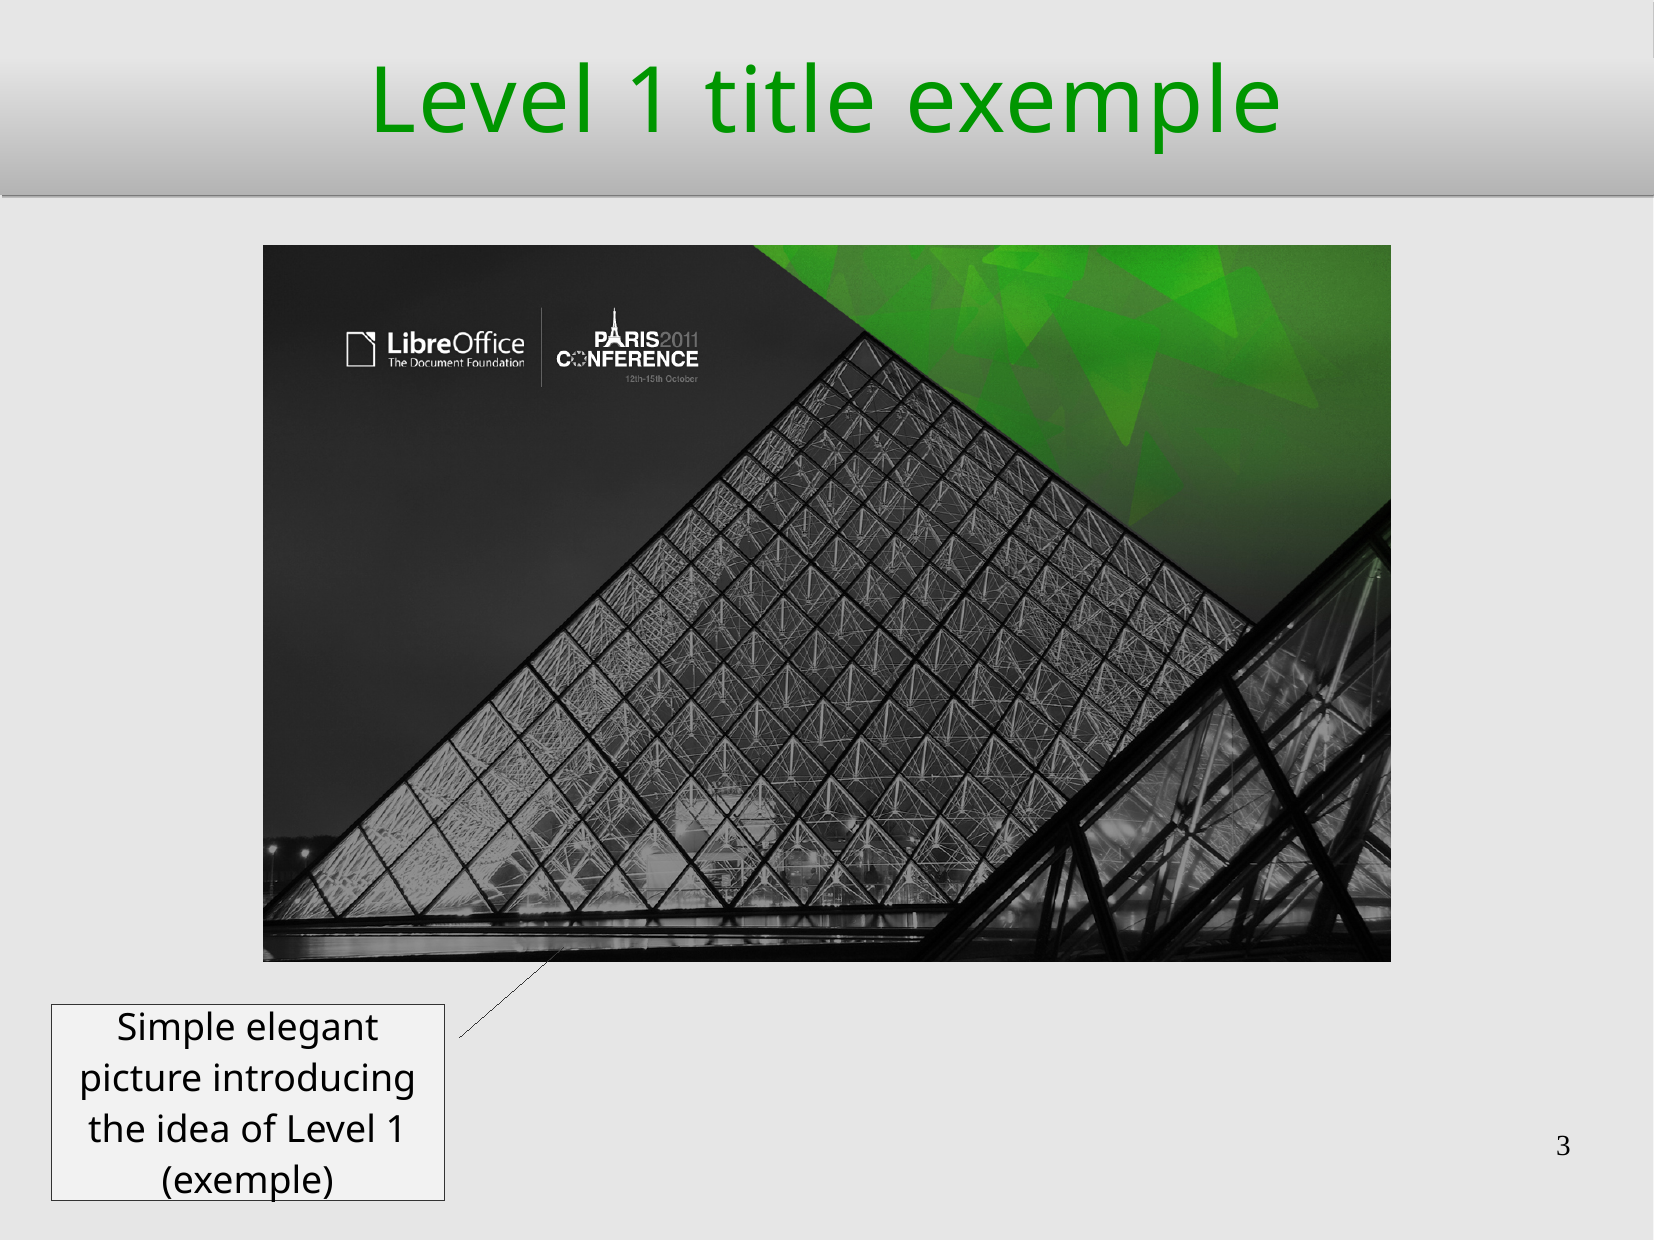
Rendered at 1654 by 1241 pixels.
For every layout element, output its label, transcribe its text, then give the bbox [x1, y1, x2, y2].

text_box Simple elegant picture introducing the idea of Level 1 (exemple) [51, 1005, 445, 1201]
text_box Level 1 title exemple [0, 0, 1654, 195]
picture [263, 245, 1391, 962]
